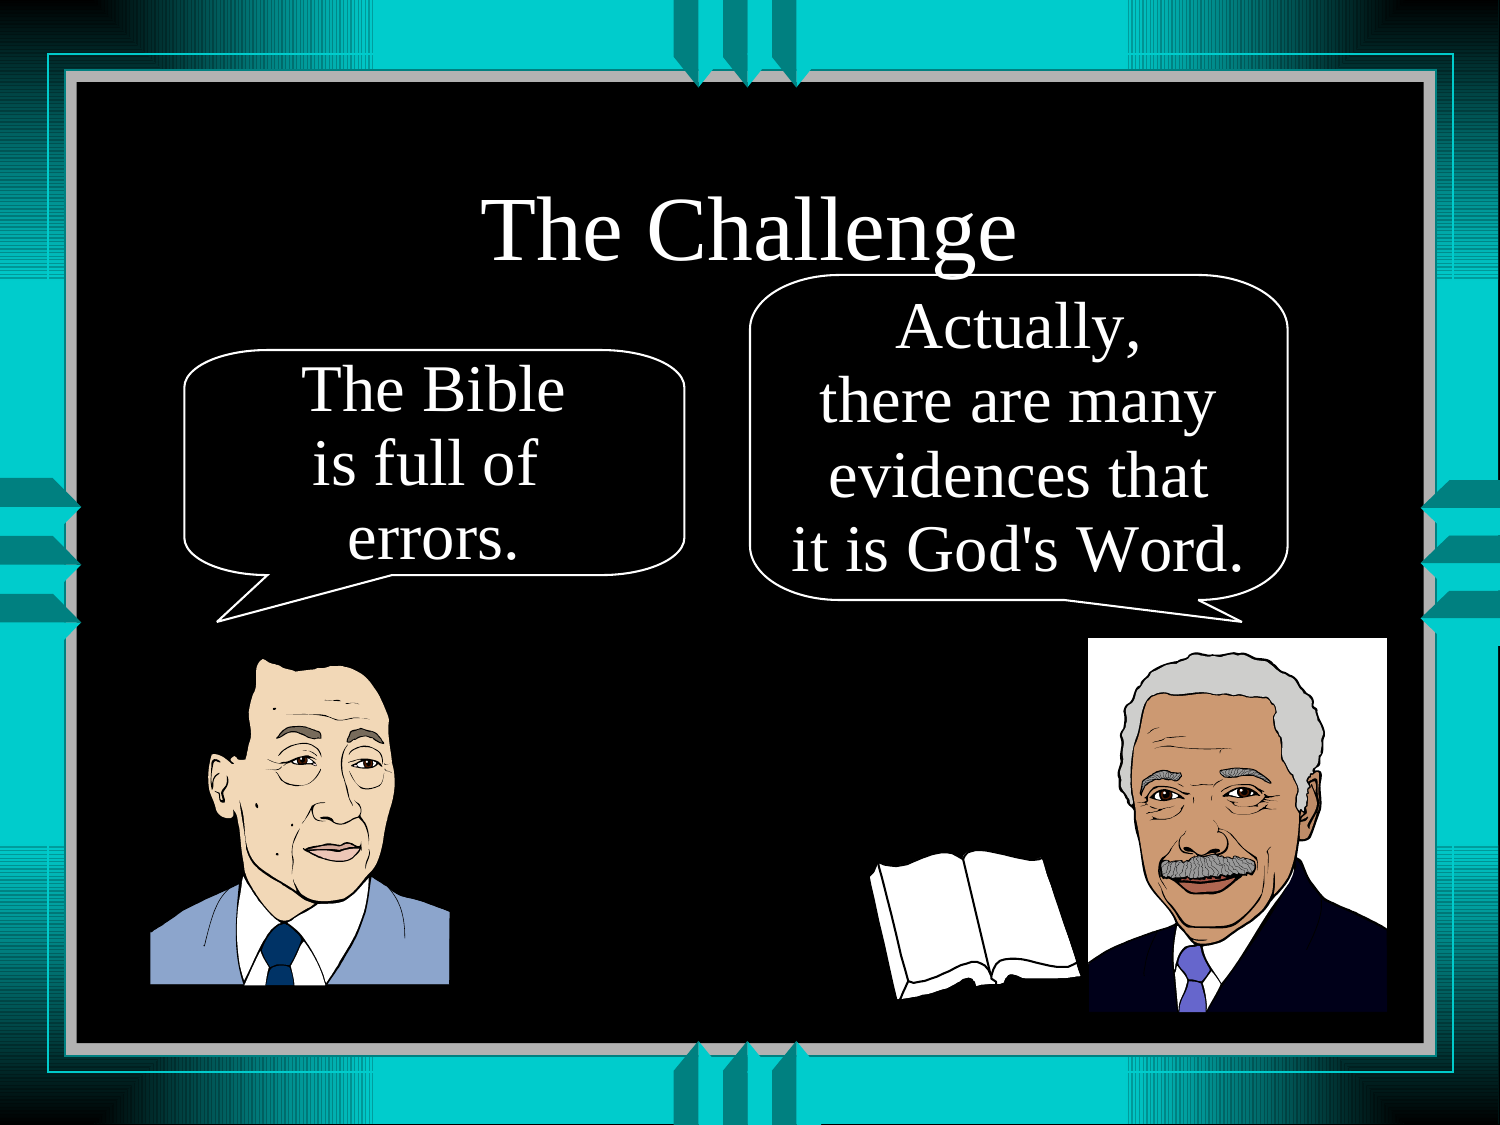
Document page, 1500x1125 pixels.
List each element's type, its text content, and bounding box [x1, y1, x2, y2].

title The Challenge [112, 99, 1388, 288]
picture [150, 637, 451, 986]
text_box Actually, there are many evidences that it is God's Word. [750, 274, 1288, 622]
text_box [901, 963, 995, 1001]
text_box [871, 868, 906, 999]
picture [1087, 651, 1388, 1013]
text_box [880, 854, 986, 981]
text_box [862, 868, 1087, 1013]
text_box [965, 852, 1081, 985]
text_box The Bible is full of errors. [184, 350, 685, 622]
text_box [1087, 637, 1388, 651]
